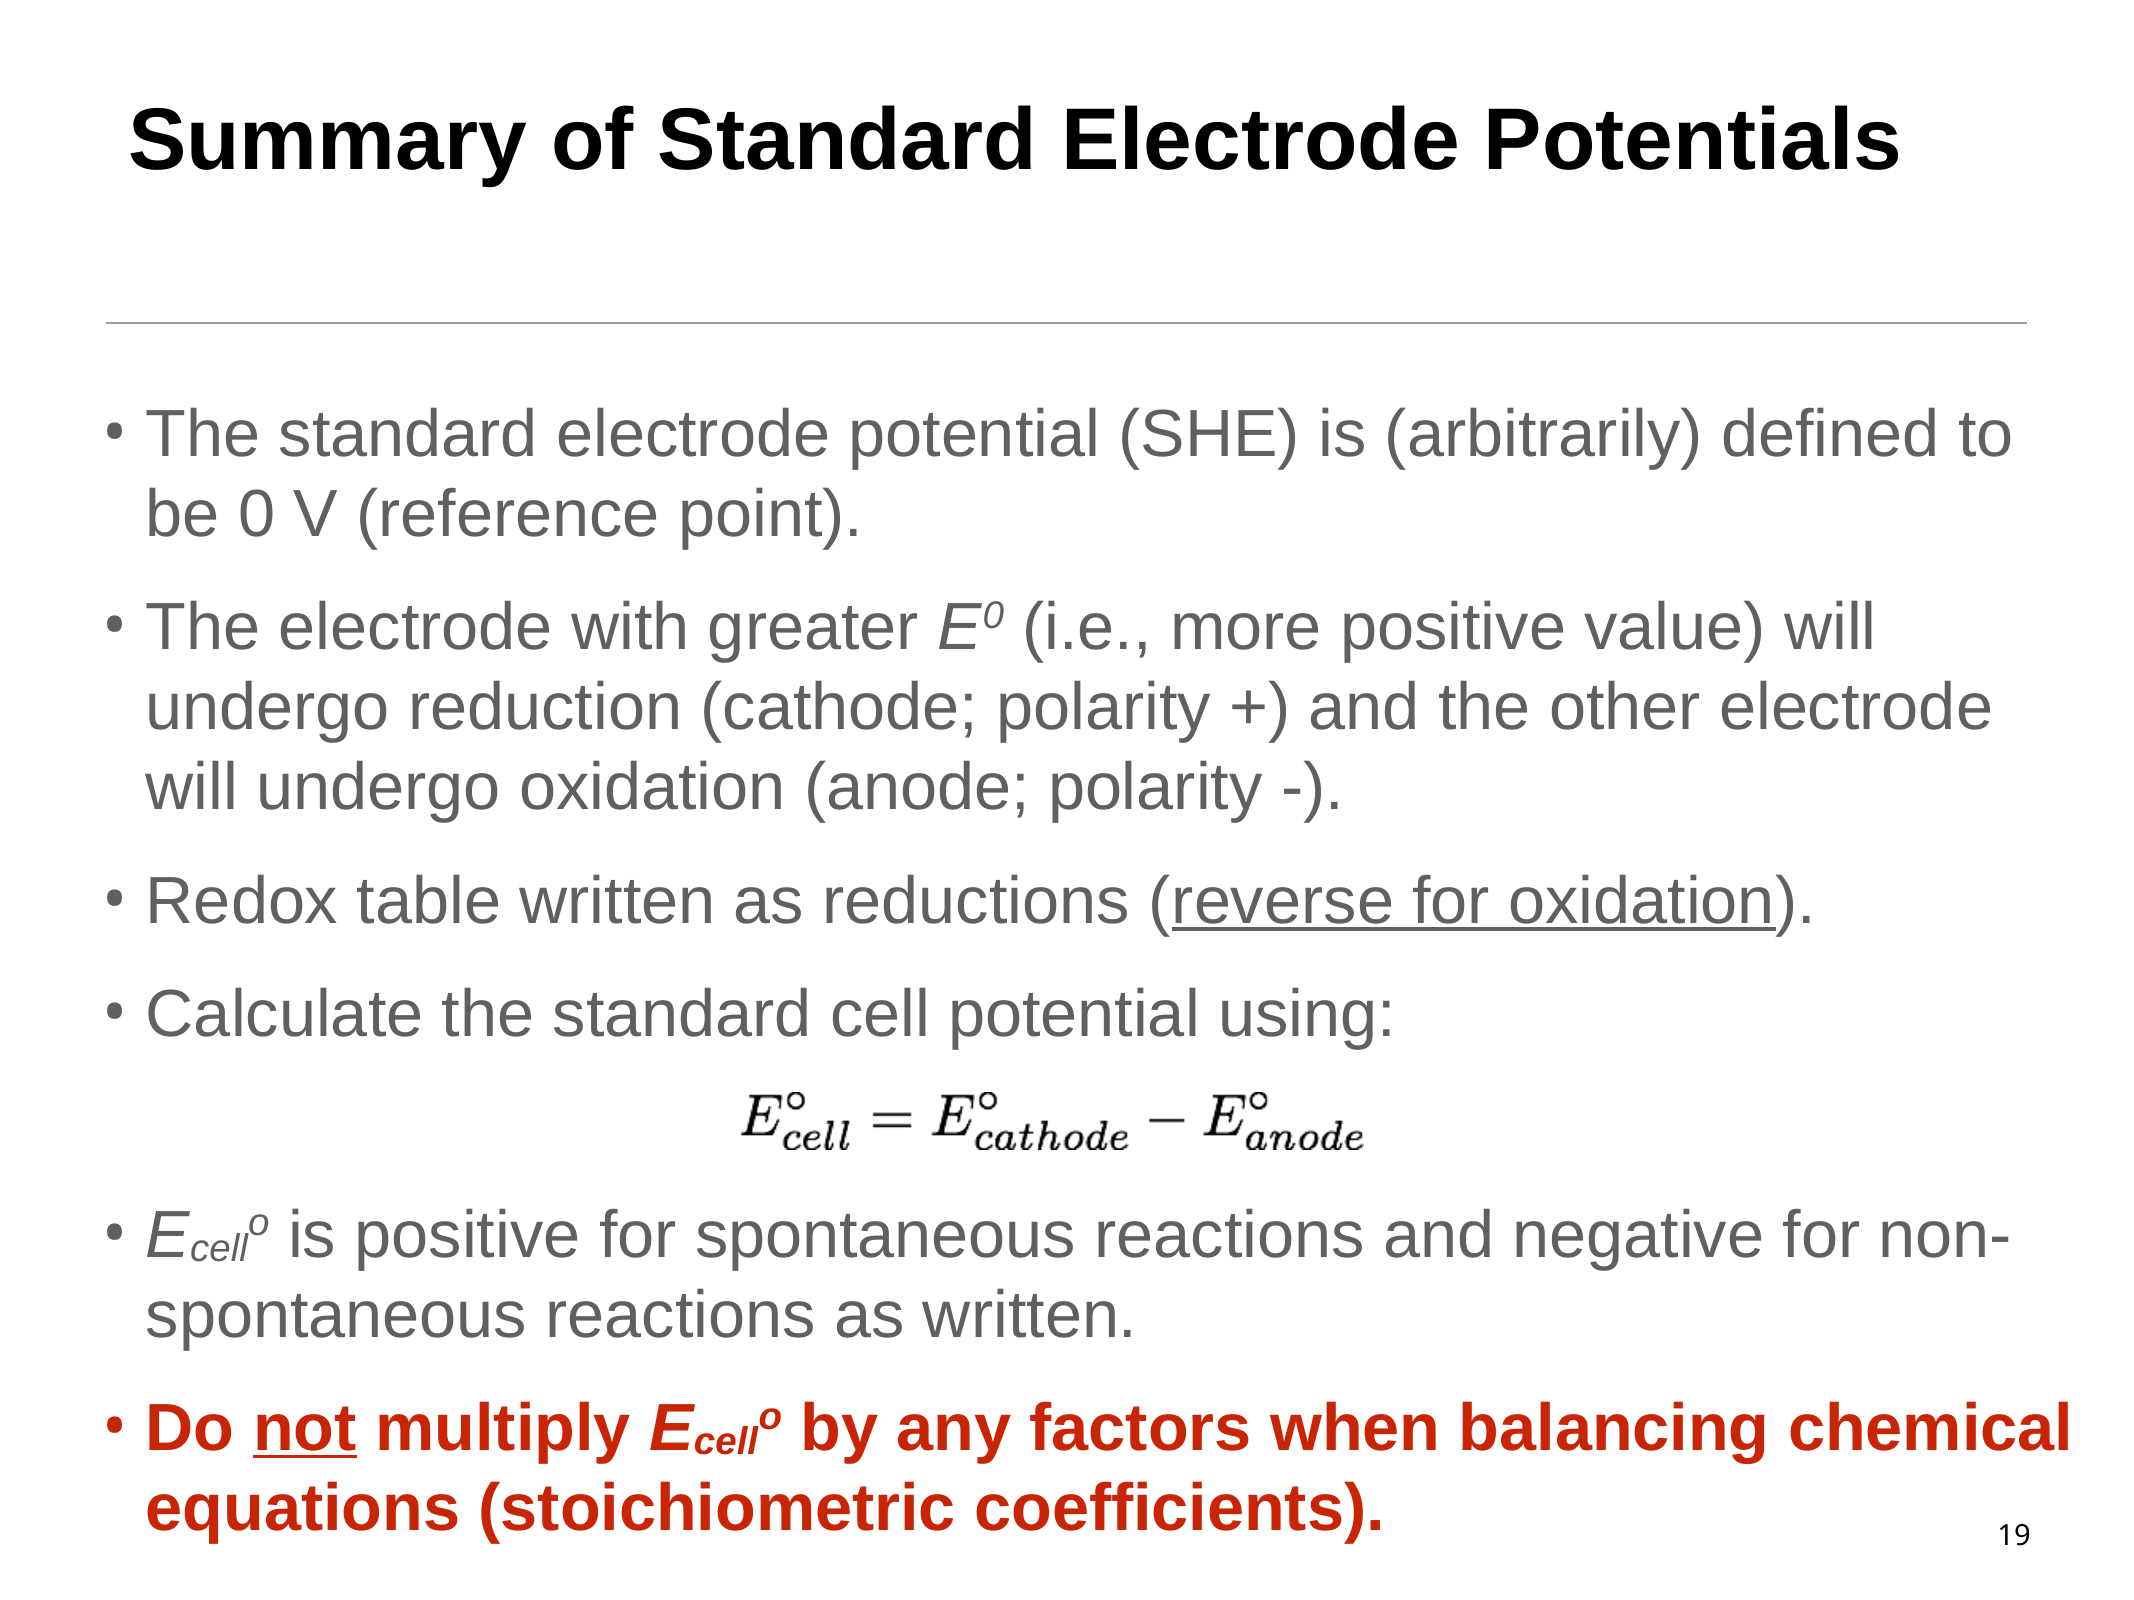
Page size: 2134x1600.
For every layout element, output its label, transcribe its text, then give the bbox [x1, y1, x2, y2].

list The standard electrode potential (SHE) is (arbitrarily) defined to be 0 V (reference point). The electrode with greater E0 (i.e., more positive value) will undergo reduction (cathode; polarity +) and the other electrode will undergo oxidation (anode; polarity -). Redox table written as reductions (reverse for oxidation). Calculate the standard cell potential using: Ecello is positive for spontaneous reactions and negative for non-spontaneous reactions as written. Do not multiply Ecello by any factors when balancing chemical equations (stoichiometric coefficients). [93, 381, 2086, 1582]
title Summary of Standard Electrode Potentials [120, 76, 2066, 196]
picture [740, 1092, 1364, 1150]
